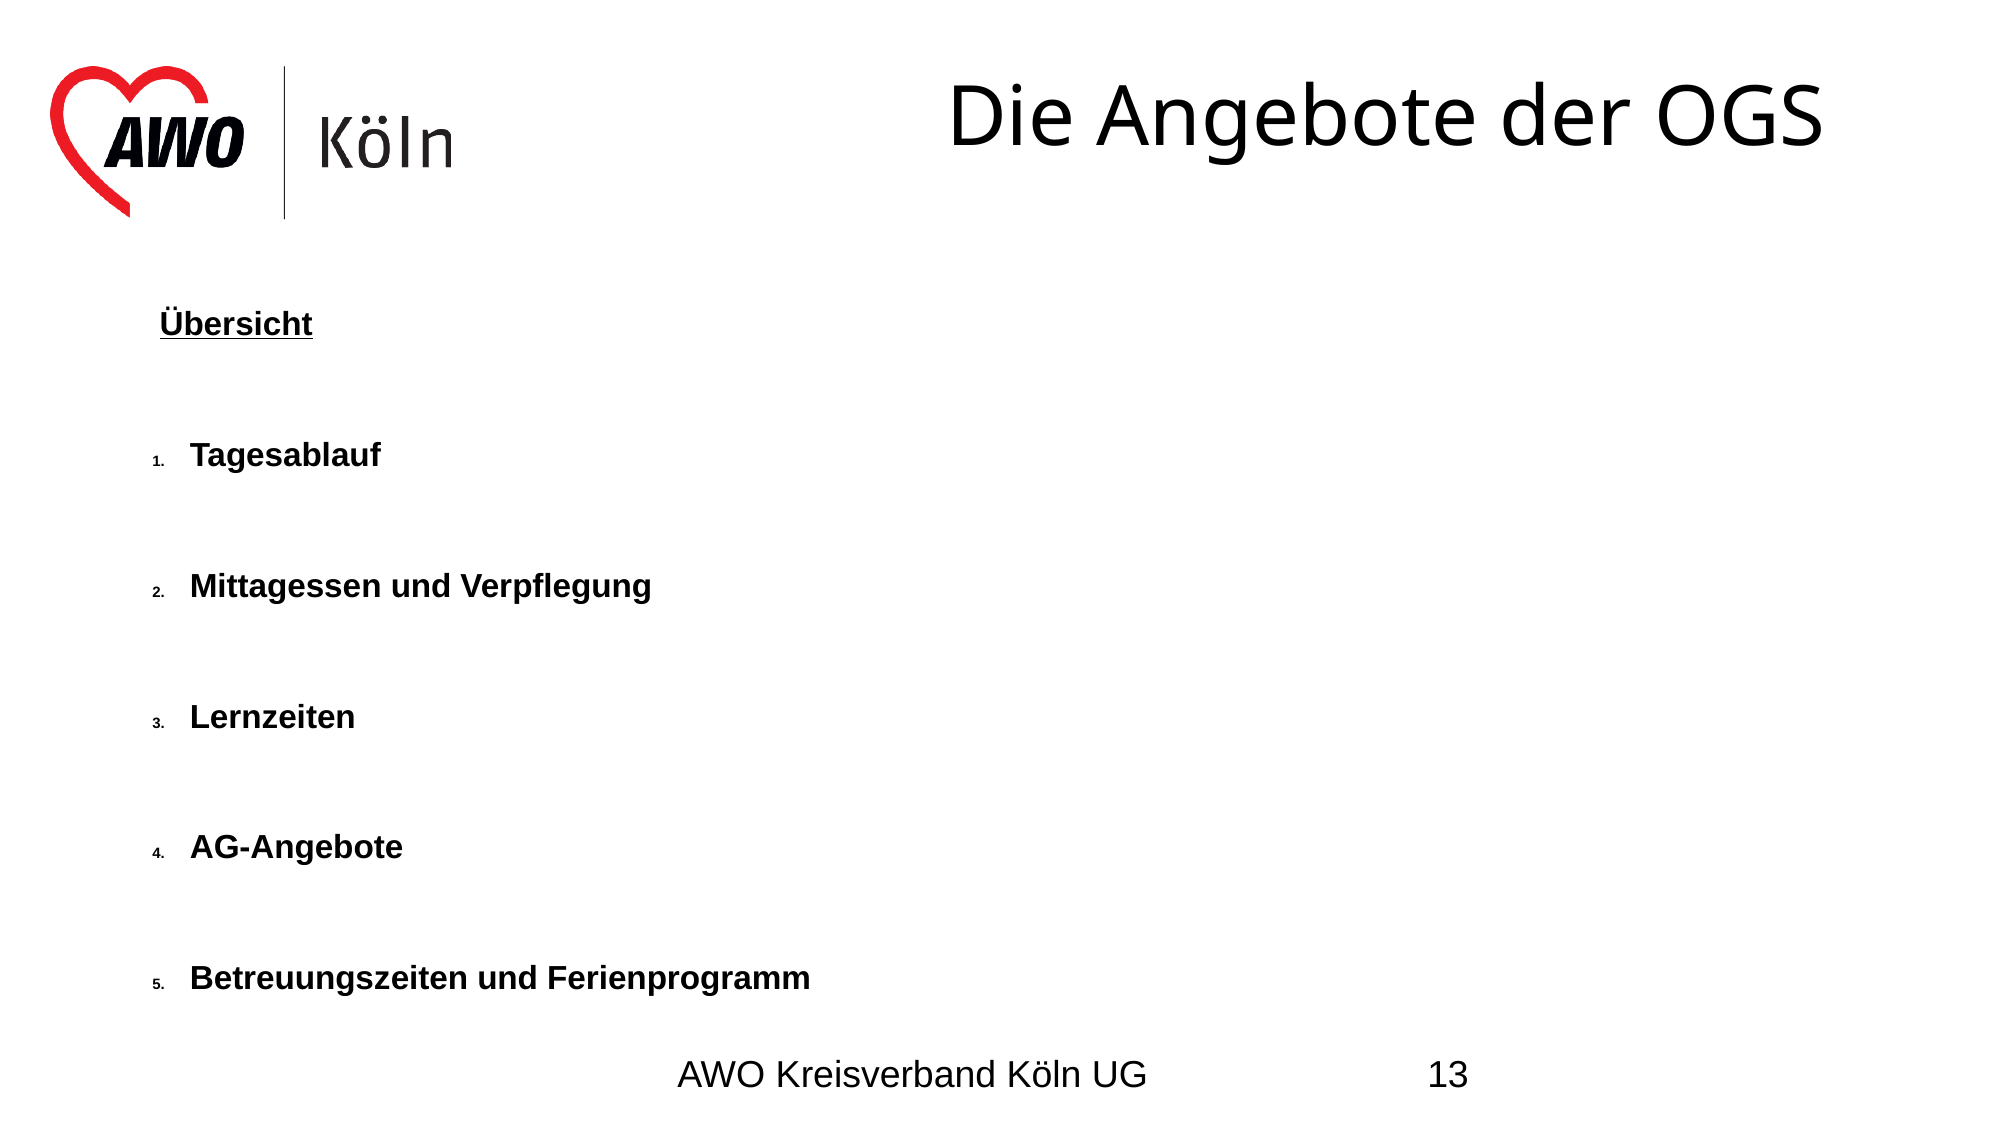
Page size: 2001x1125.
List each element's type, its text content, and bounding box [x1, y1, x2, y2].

list Übersicht Tagesablauf Mittagessen und Verpflegung Lernzeiten AG-Angebote Betreuungszeiten und Ferienprogramm [137, 299, 1863, 1014]
title Die Angebote der OGS [577, 66, 1863, 220]
slide_number <Nummer> [1412, 1042, 1863, 1103]
footer AWO Kreisverband Köln UG [662, 1042, 1338, 1103]
picture [50, 66, 451, 220]
